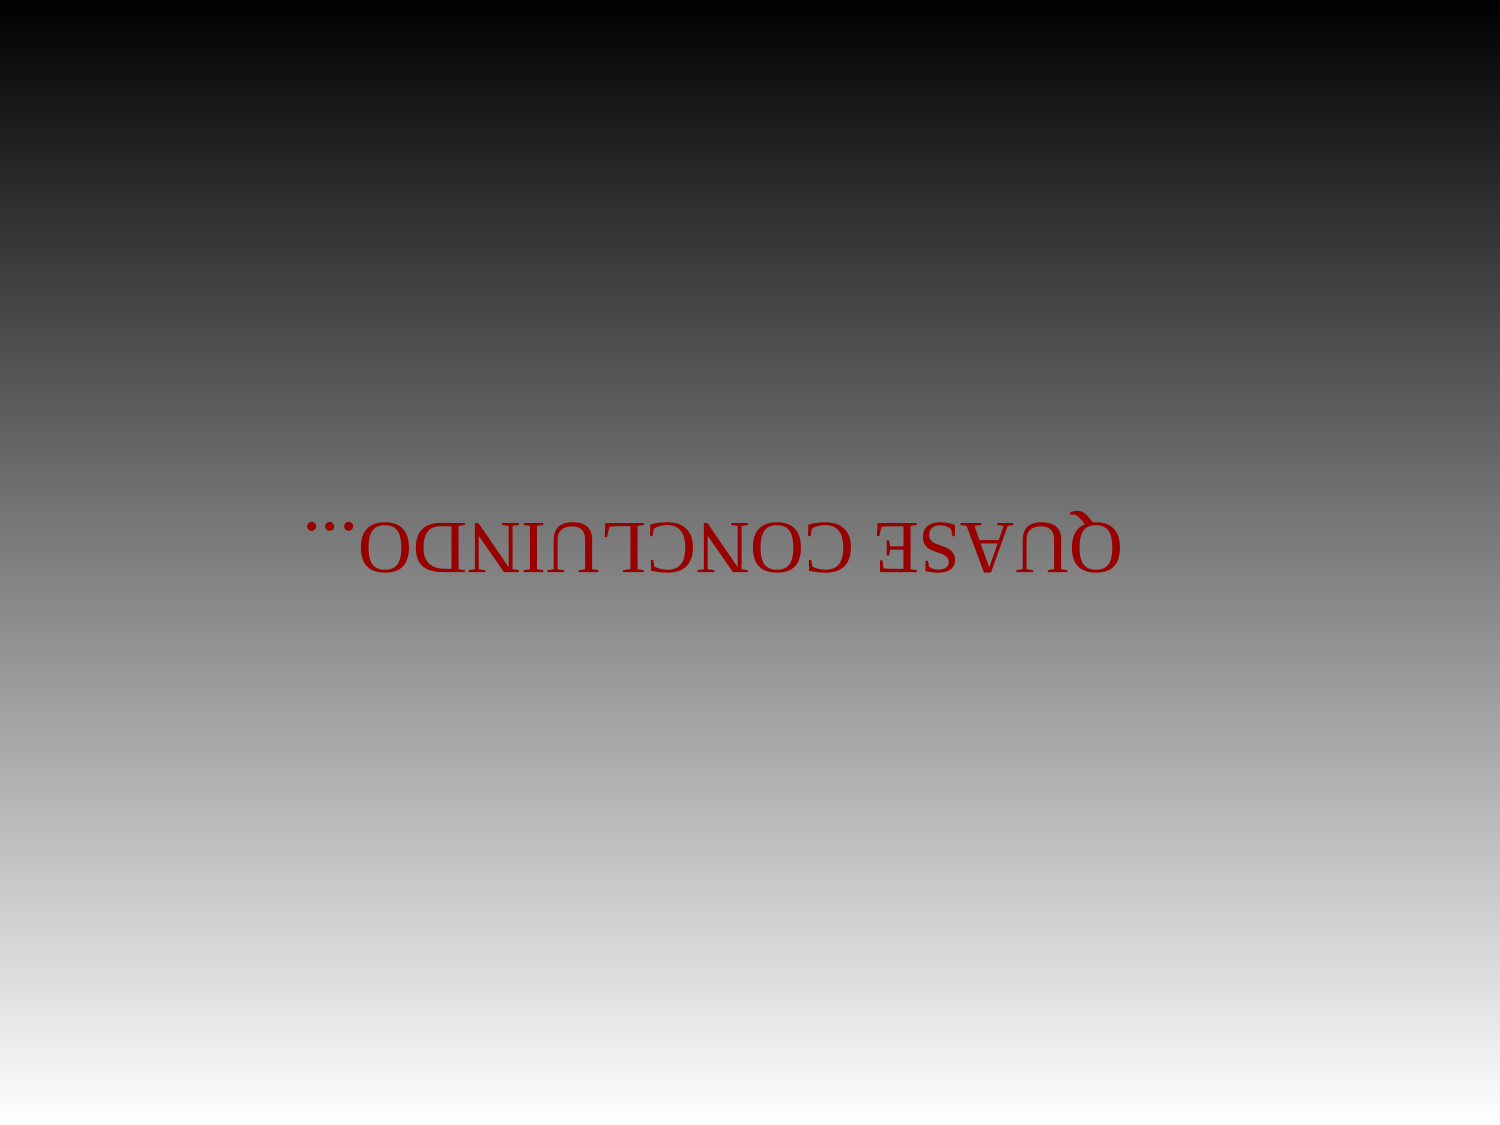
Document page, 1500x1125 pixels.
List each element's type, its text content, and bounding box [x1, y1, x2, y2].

text_box QUASE CONCLUINDO... [0, 499, 1500, 606]
